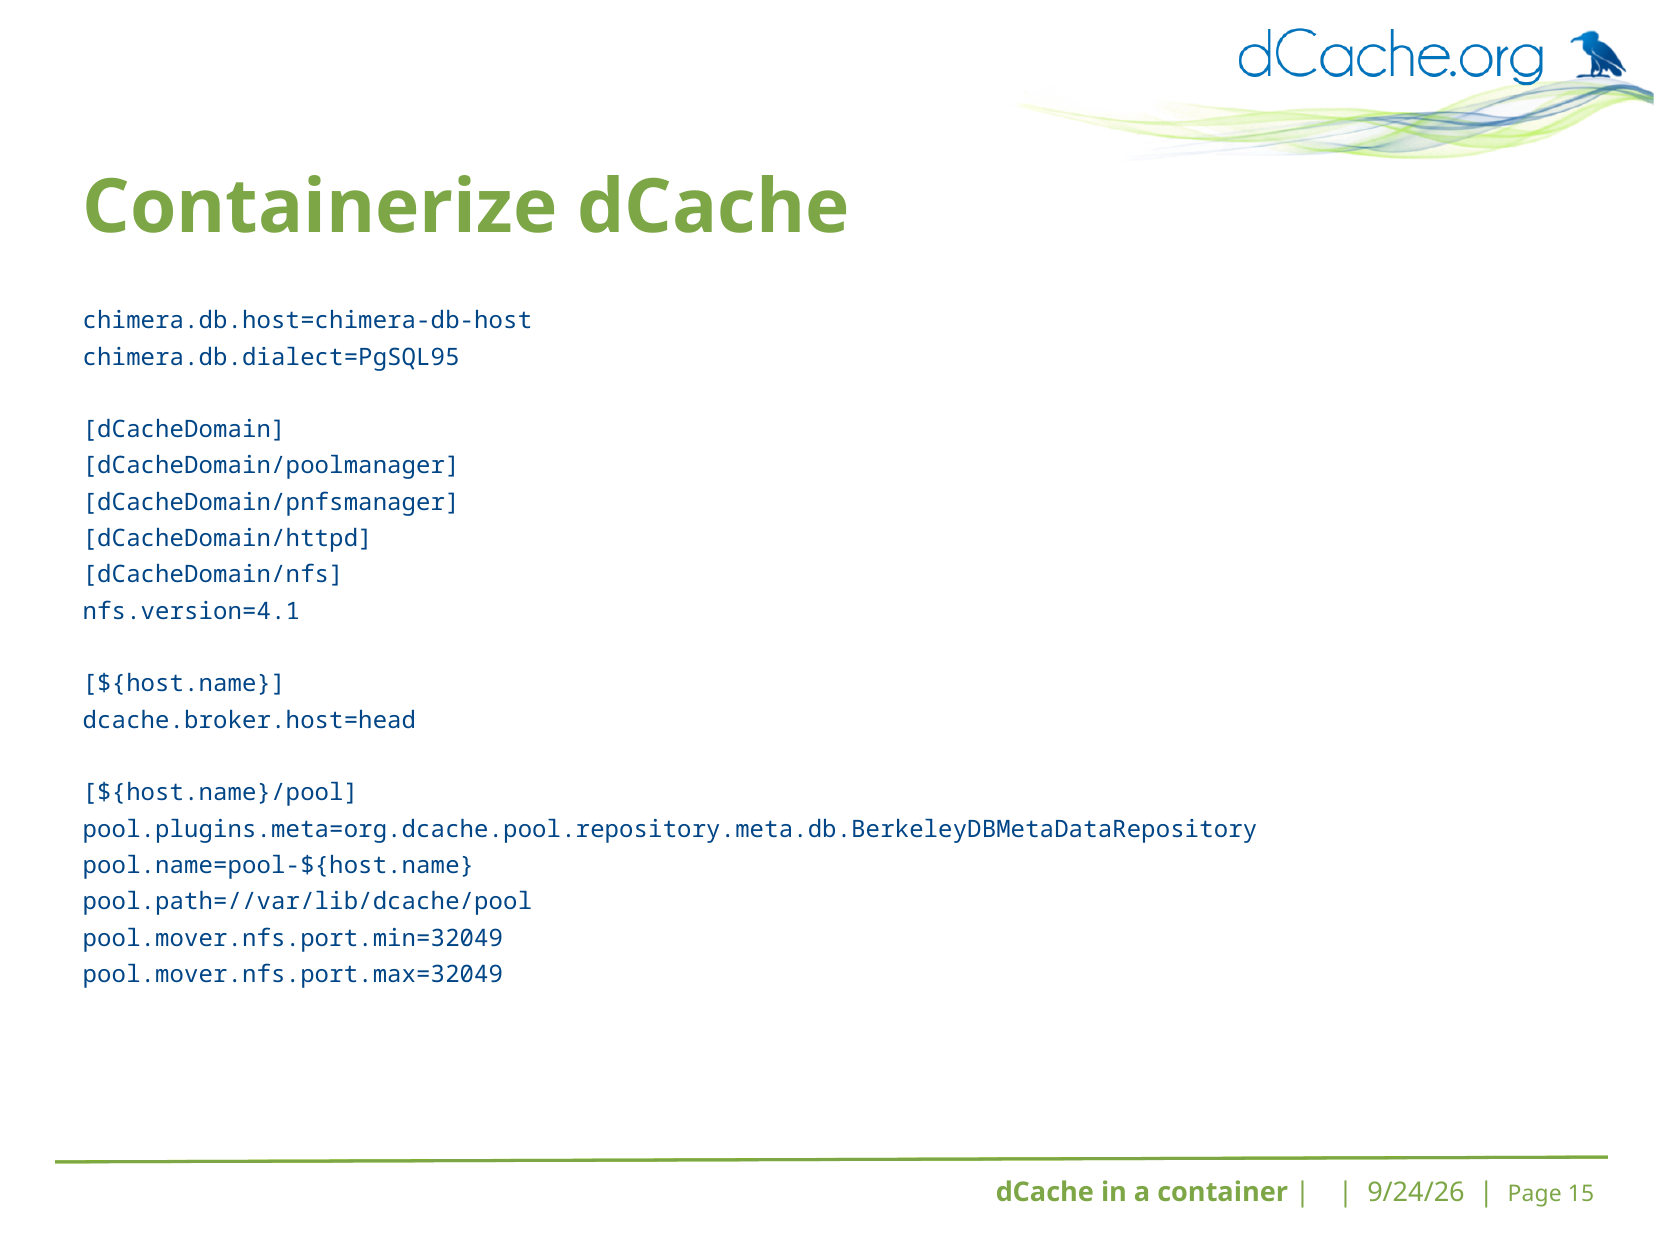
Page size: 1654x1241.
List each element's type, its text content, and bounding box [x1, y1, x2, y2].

picture [956, 16, 1654, 169]
list chimera.db.host=chimera-db-host chimera.db.dialect=PgSQL95 [dCacheDomain] [dCacheDomain/poolmanager] [dCacheDomain/pnfsmanager] [dCacheDomain/httpd] [dCacheDomain/nfs] nfs.version=4.1 [${host.name}] dcache.broker.host=head [${host.name}/pool] pool.plugins.meta=org.dcache.pool.repository.meta.db.BerkeleyDBMetaDataRepository pool.name=pool-${host.name} pool.path=//var/lib/dcache/pool pool.mover.nfs.port.min=32049 pool.mover.nfs.port.max=32049 [82, 302, 1571, 1023]
title Containerize dCache [82, 155, 1605, 252]
